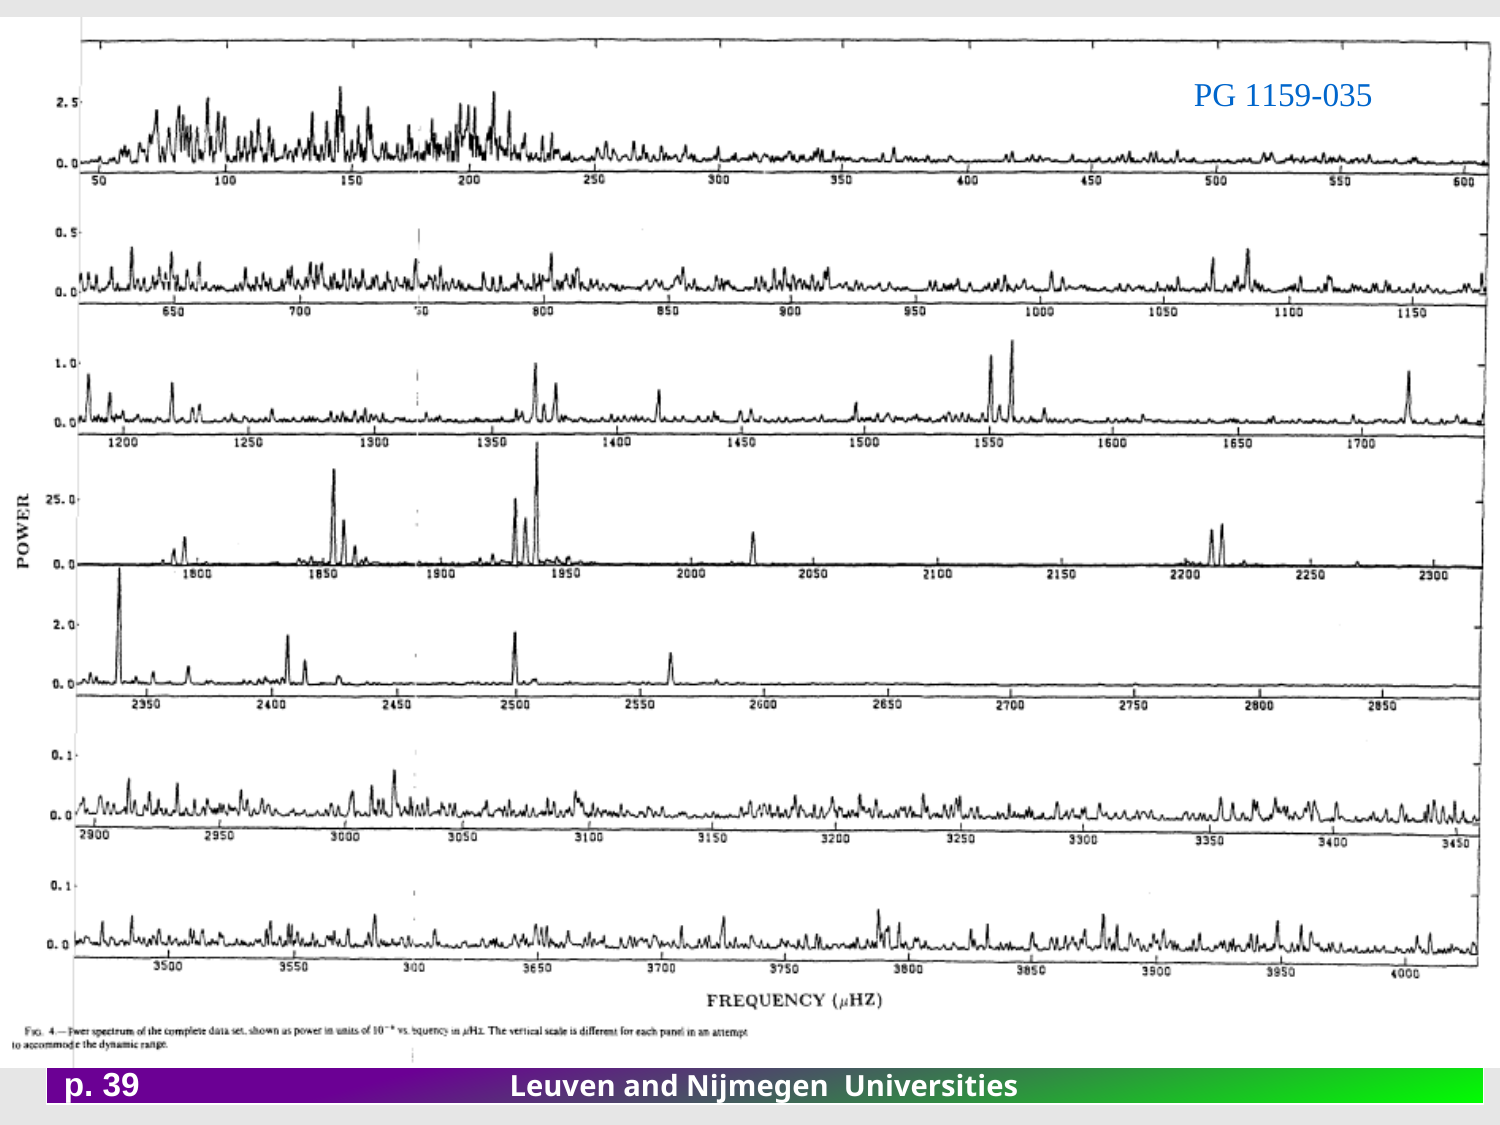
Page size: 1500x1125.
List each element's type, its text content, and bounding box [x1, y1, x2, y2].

picture [0, 17, 1500, 1068]
text_box PG 1159-035 [1178, 66, 1388, 122]
